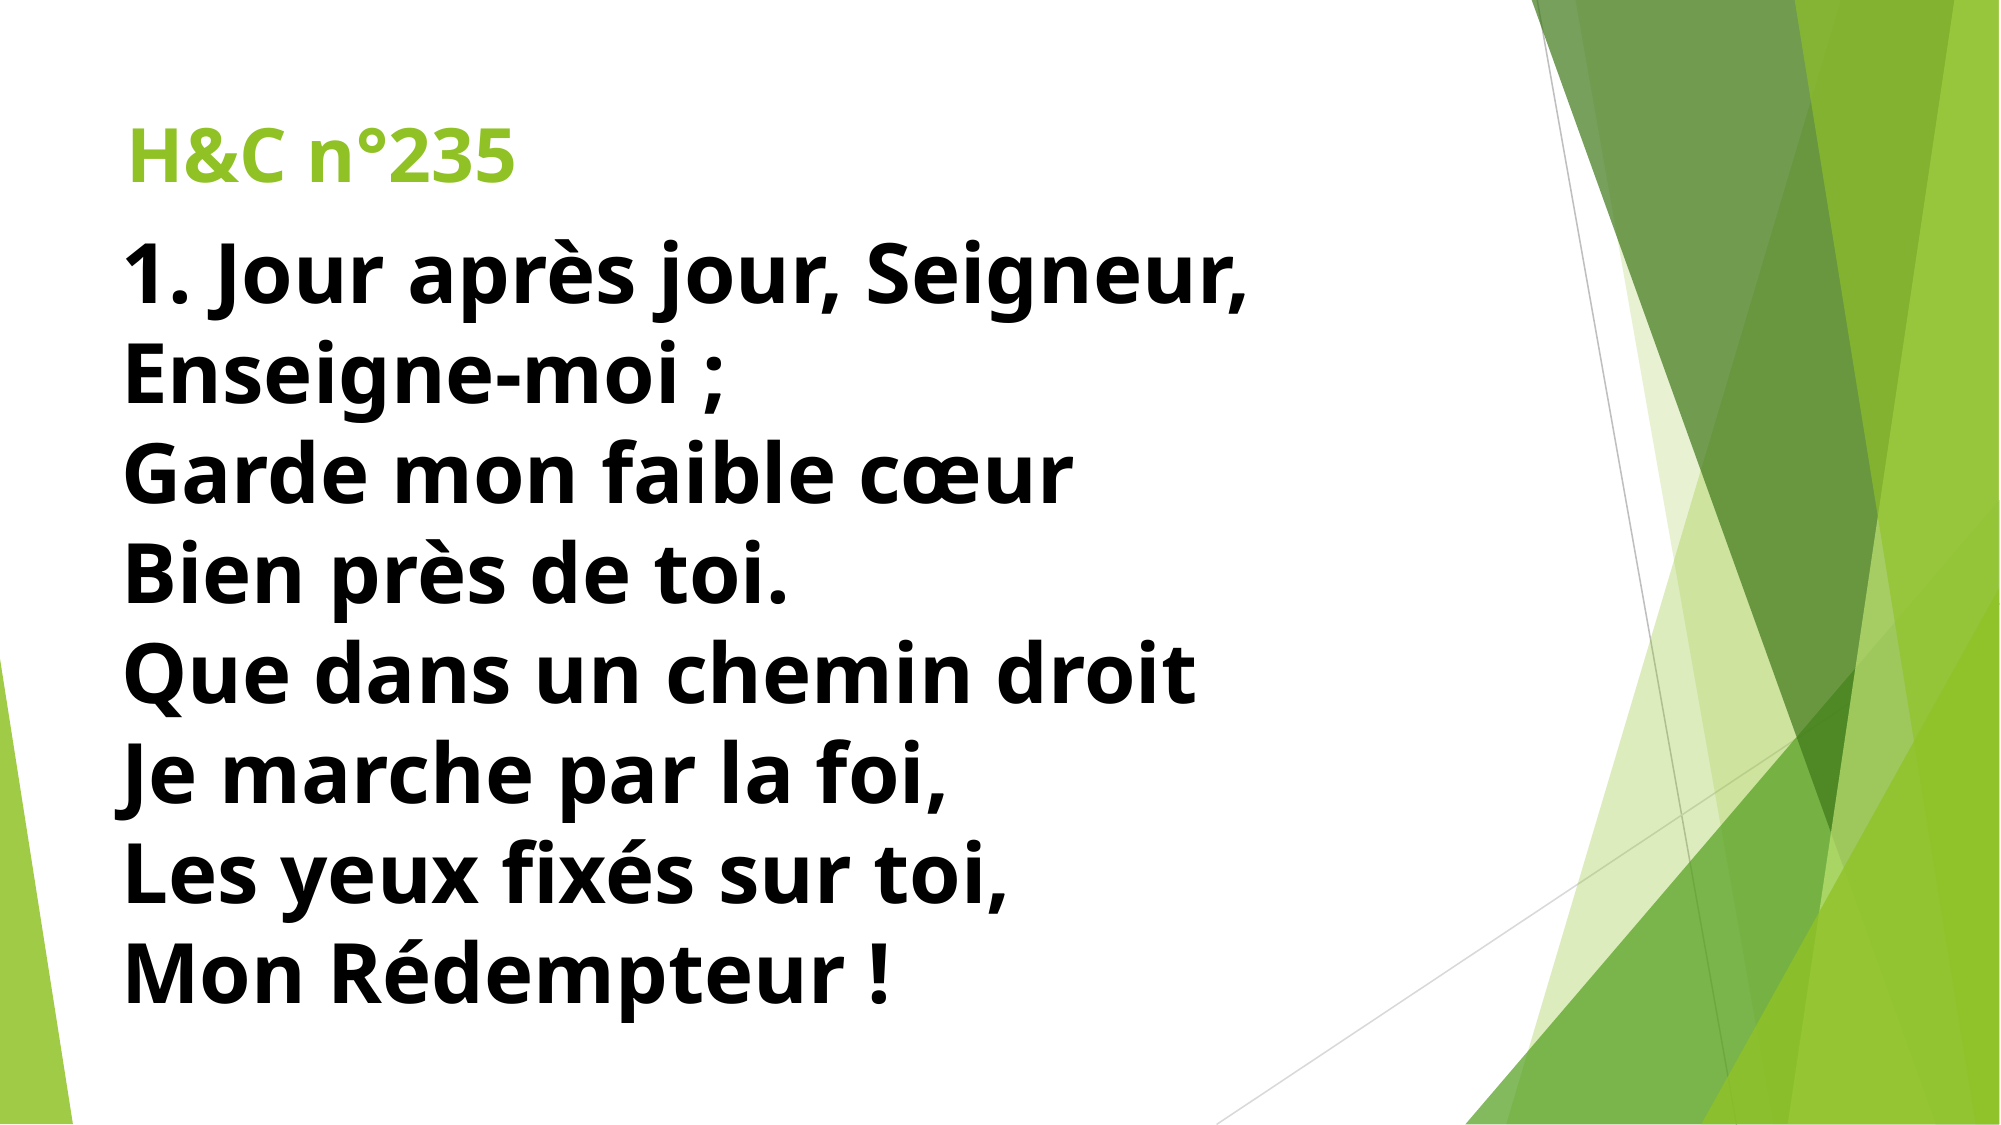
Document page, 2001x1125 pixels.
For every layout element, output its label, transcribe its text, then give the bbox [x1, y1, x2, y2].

text_box H&C n°235 [111, 99, 1522, 212]
text_box 1. Jour après jour, Seigneur, Enseigne-moi ; Garde mon faible cœur Bien près de toi. Que dans un chemin droit Je marche par la foi, Les yeux fixés sur toi, Mon Rédempteur ! [106, 212, 1961, 1074]
